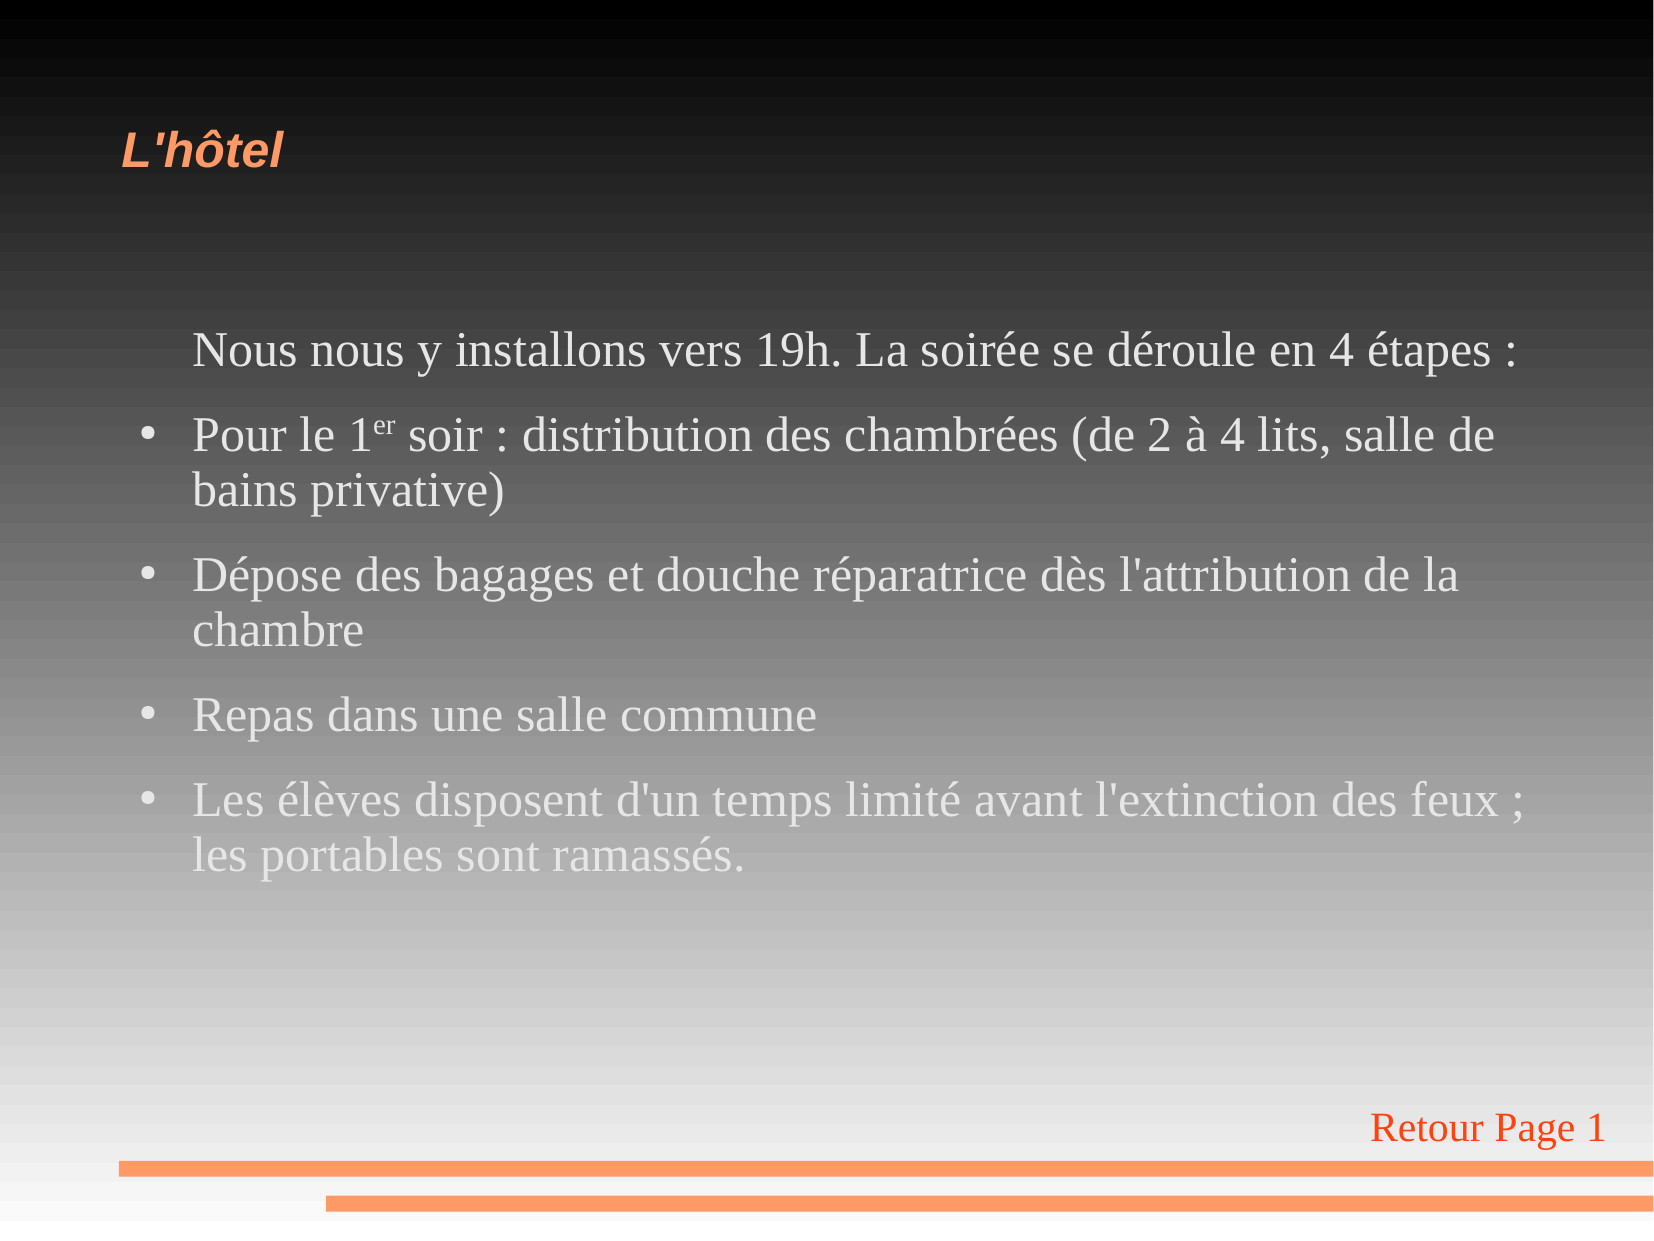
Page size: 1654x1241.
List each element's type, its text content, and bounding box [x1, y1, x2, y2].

text_box Retour Page 1 [1299, 1104, 1637, 1152]
list Nous nous y installons vers 19h. La soirée se déroule en 4 étapes : Pour le 1er soir : distribution des chambrées (de 2 à 4 lits, salle de bains privative) Dépose des bagages et douche réparatrice dès l'attribution de la chambre Repas dans une salle commune Les élèves disposent d'un temps limité avant l'extinction des feux ; les portables sont ramassés. [121, 322, 1561, 1141]
title L'hôtel [121, 46, 1534, 254]
